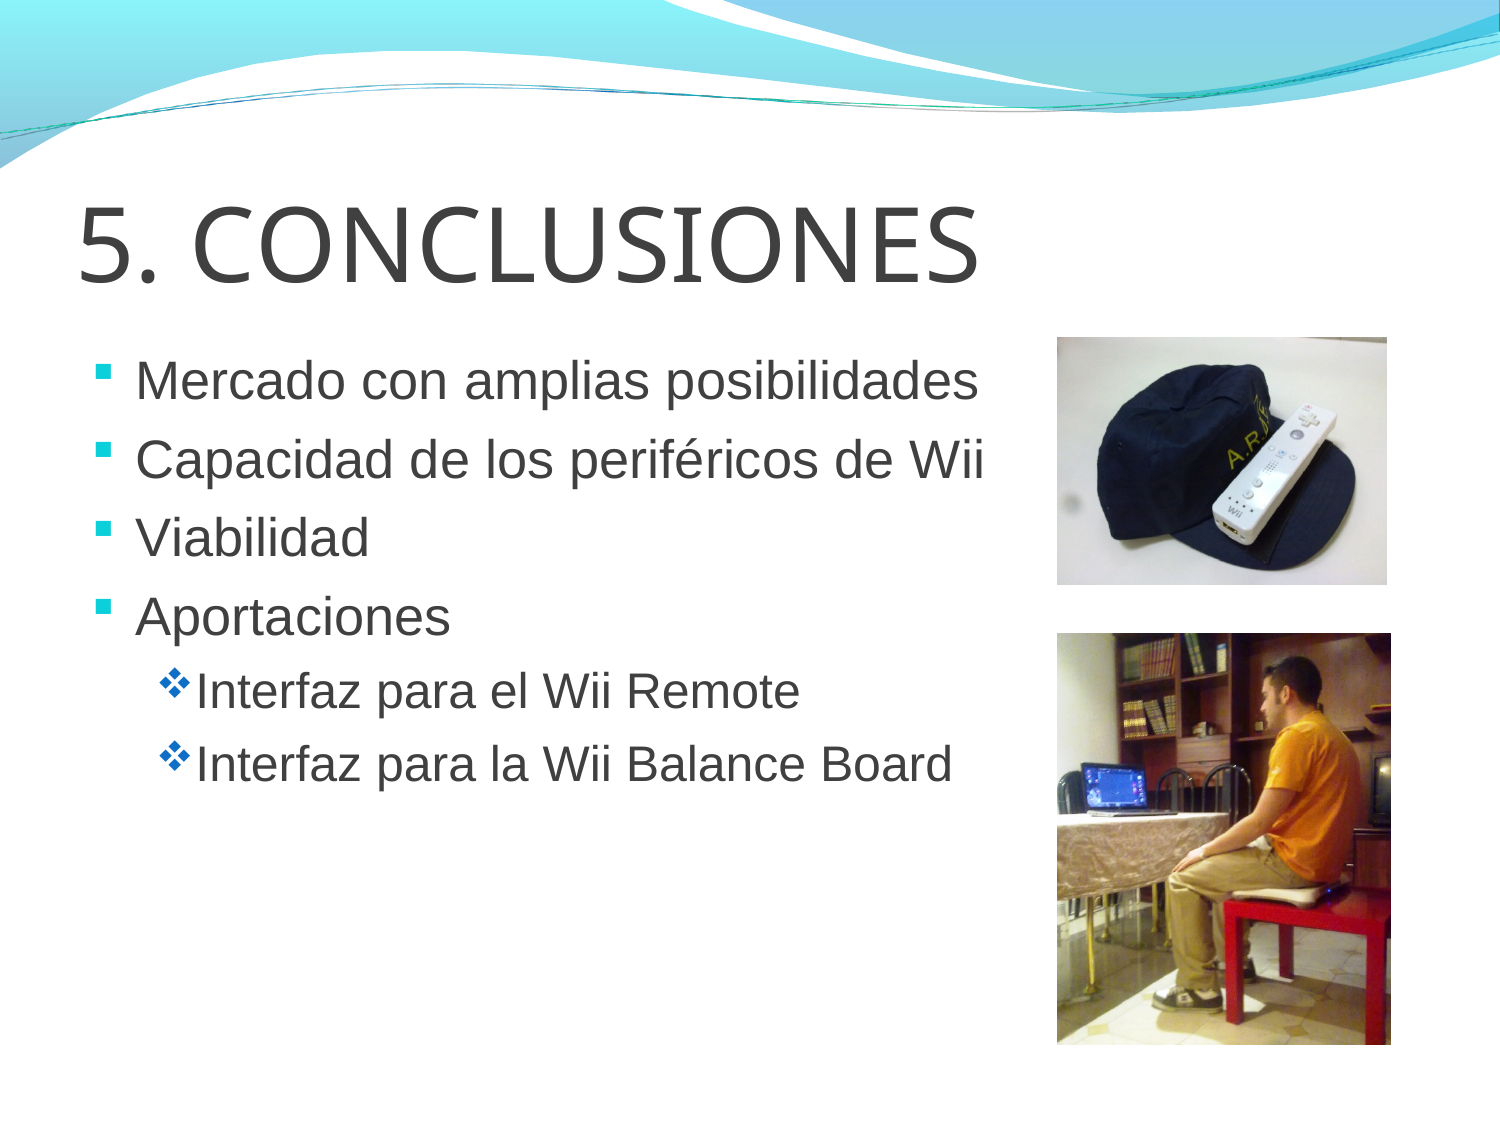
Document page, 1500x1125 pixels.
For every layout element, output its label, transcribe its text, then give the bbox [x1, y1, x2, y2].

picture [0, 33, 1500, 140]
picture [1057, 337, 1387, 585]
picture [1057, 633, 1391, 1045]
text_box 5. CONCLUSIONES [75, 115, 1426, 304]
text_box Mercado con amplias posibilidades Capacidad de los periféricos de Wii Viabilidad Aportaciones Interfaz para el Wii Remote Interfaz para la Wii Balance Board [76, 337, 1427, 1059]
